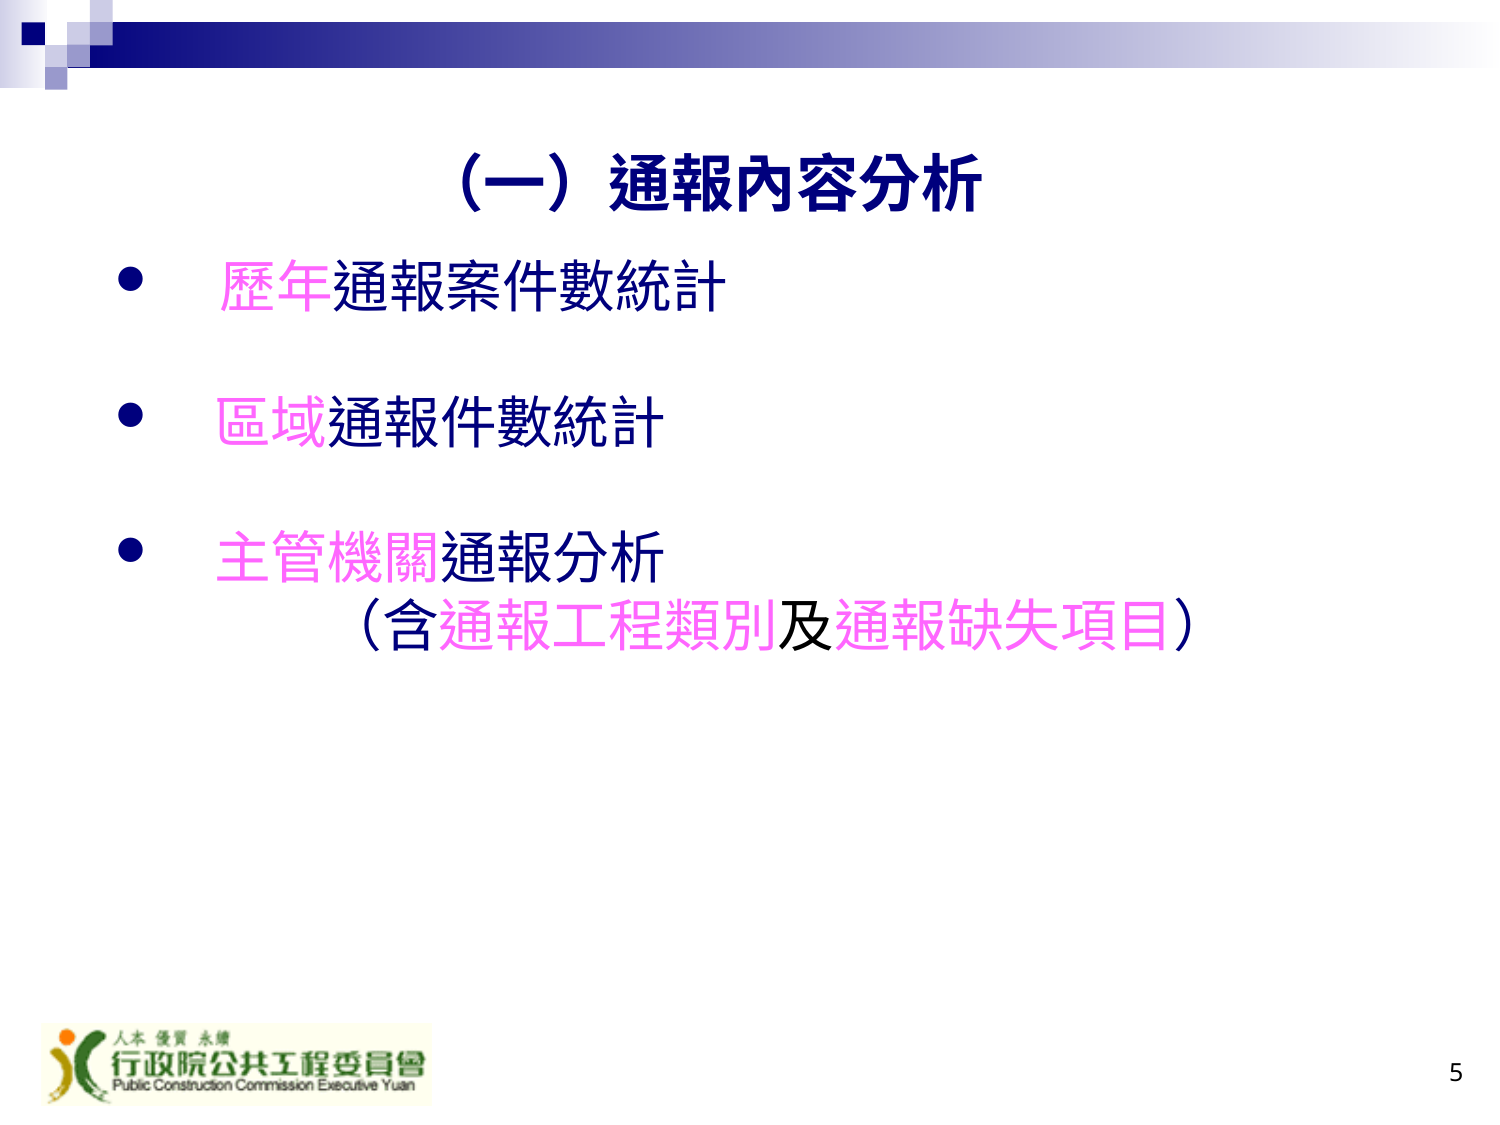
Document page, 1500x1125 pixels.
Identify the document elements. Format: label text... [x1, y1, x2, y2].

text_box 歷年通報案件數統計 區域通報件數統計 主管機關通報分析 （含通報工程類別及通報缺失項目） [100, 243, 1383, 717]
picture [41, 1023, 432, 1106]
text_box <編號> [1128, 1023, 1479, 1099]
title （一）通報內容分析 [88, 113, 1317, 250]
